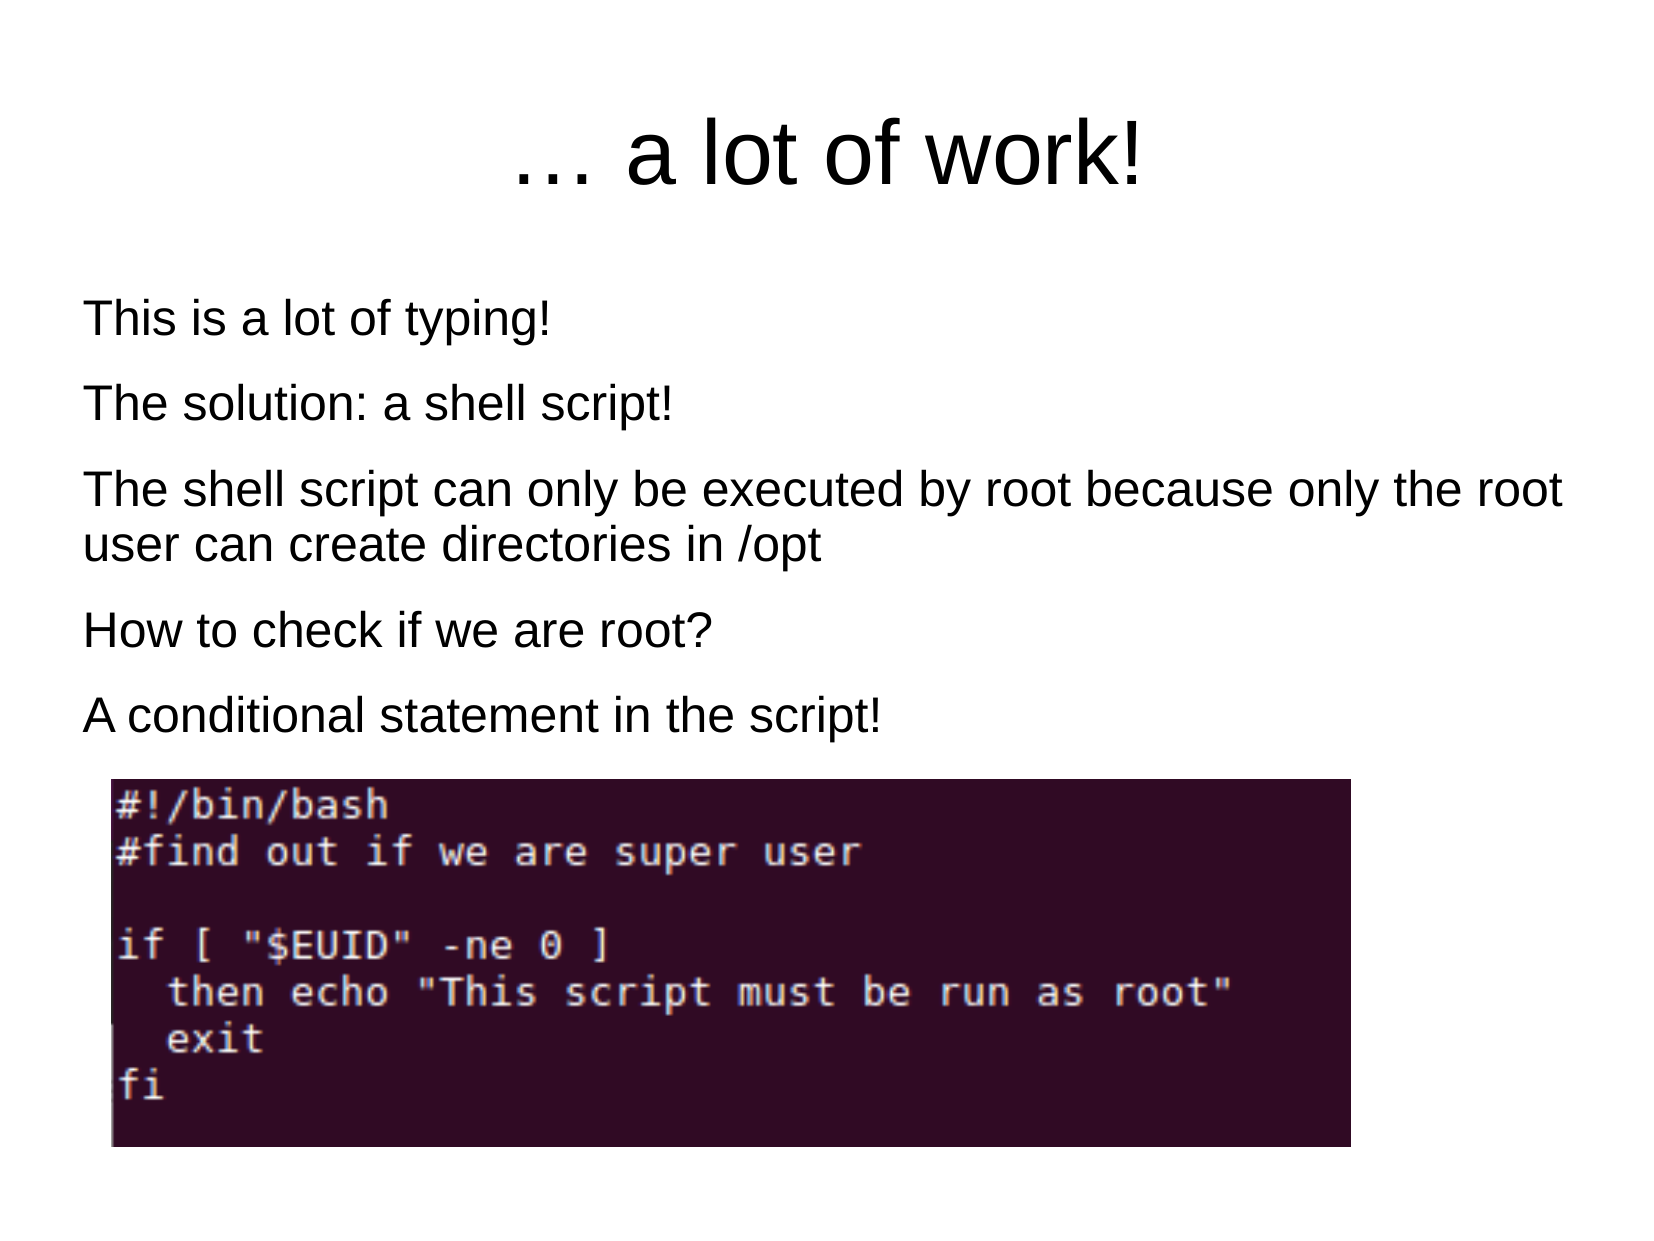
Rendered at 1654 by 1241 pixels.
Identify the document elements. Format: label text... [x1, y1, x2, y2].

title … a lot of work! [82, 49, 1571, 257]
picture [111, 779, 1351, 1147]
list This is a lot of typing! The solution: a shell script! The shell script can only be executed by root because only the root user can create directories in /opt How to check if we are root? A conditional statement in the script! [82, 290, 1571, 781]
